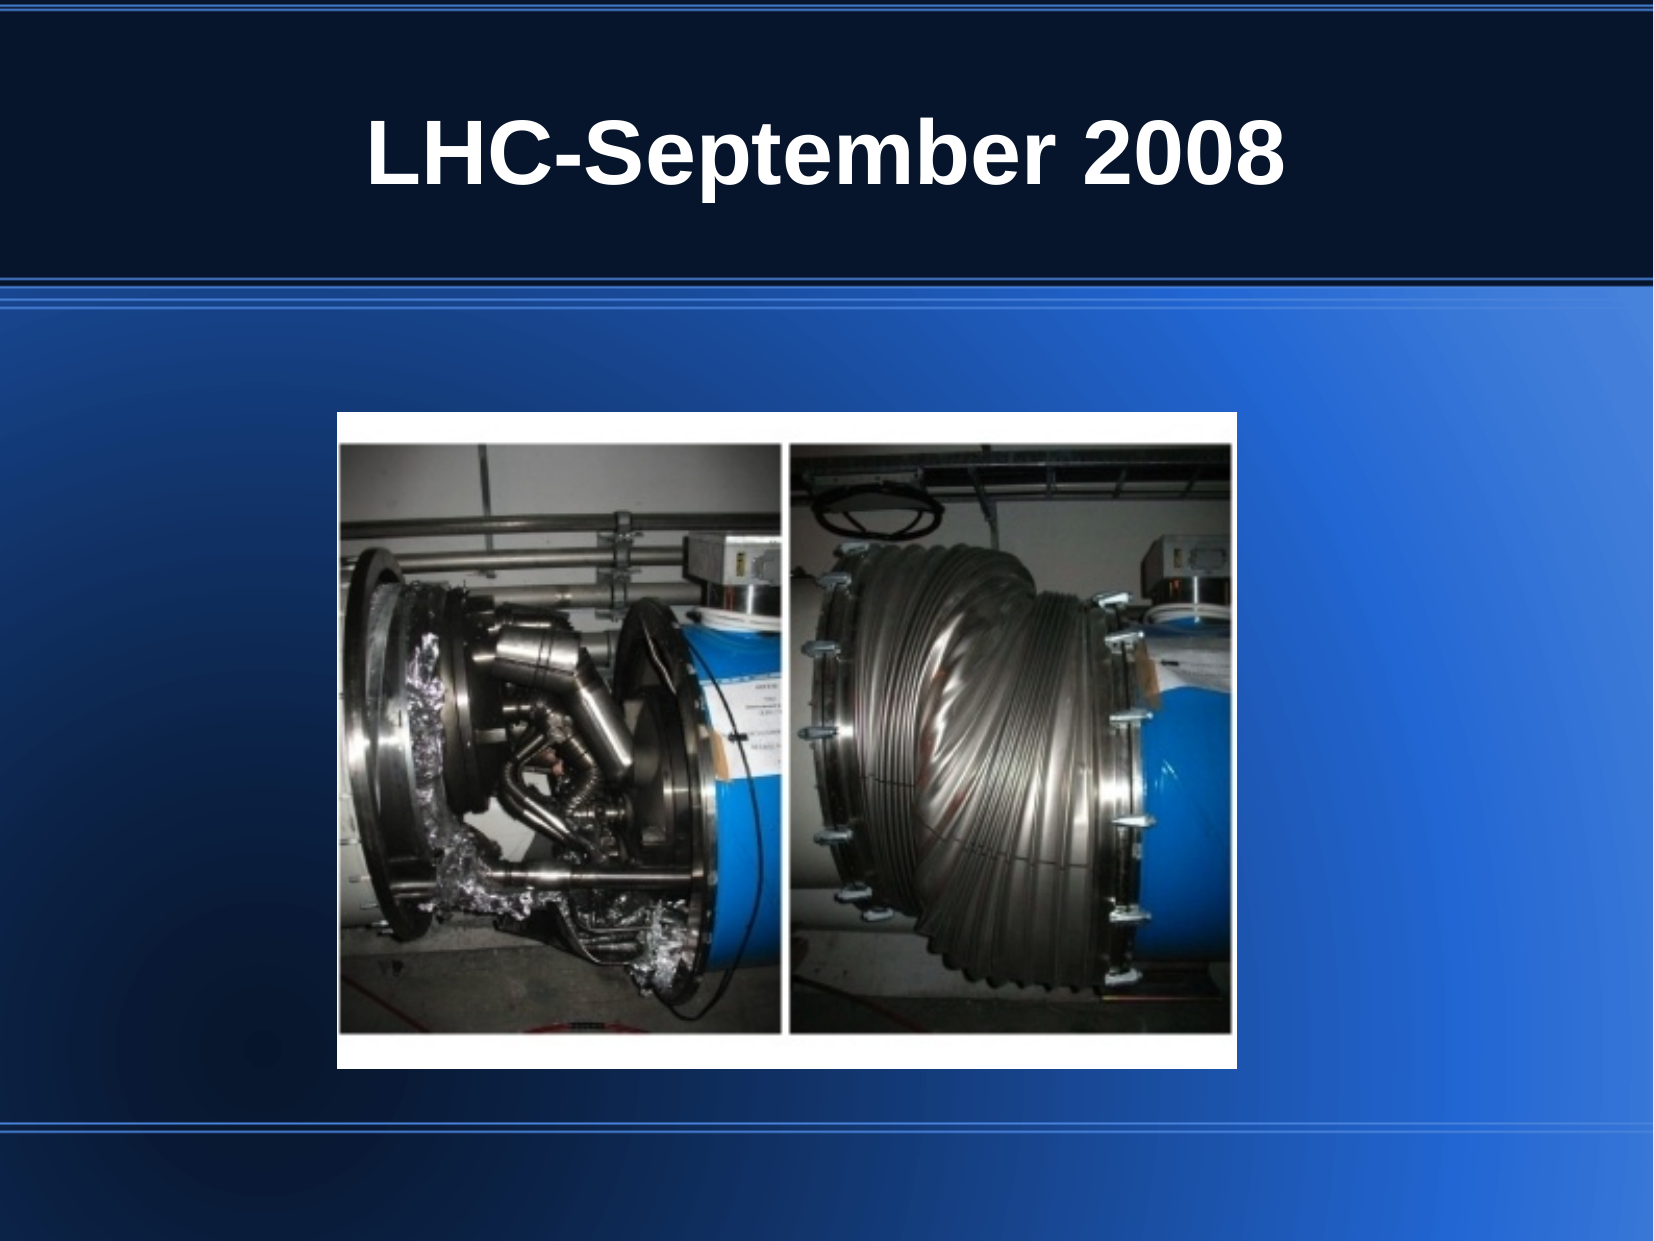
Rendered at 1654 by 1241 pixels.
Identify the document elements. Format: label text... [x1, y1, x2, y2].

picture [0, 0, 1654, 1241]
title LHC-September 2008 [82, 49, 1571, 257]
